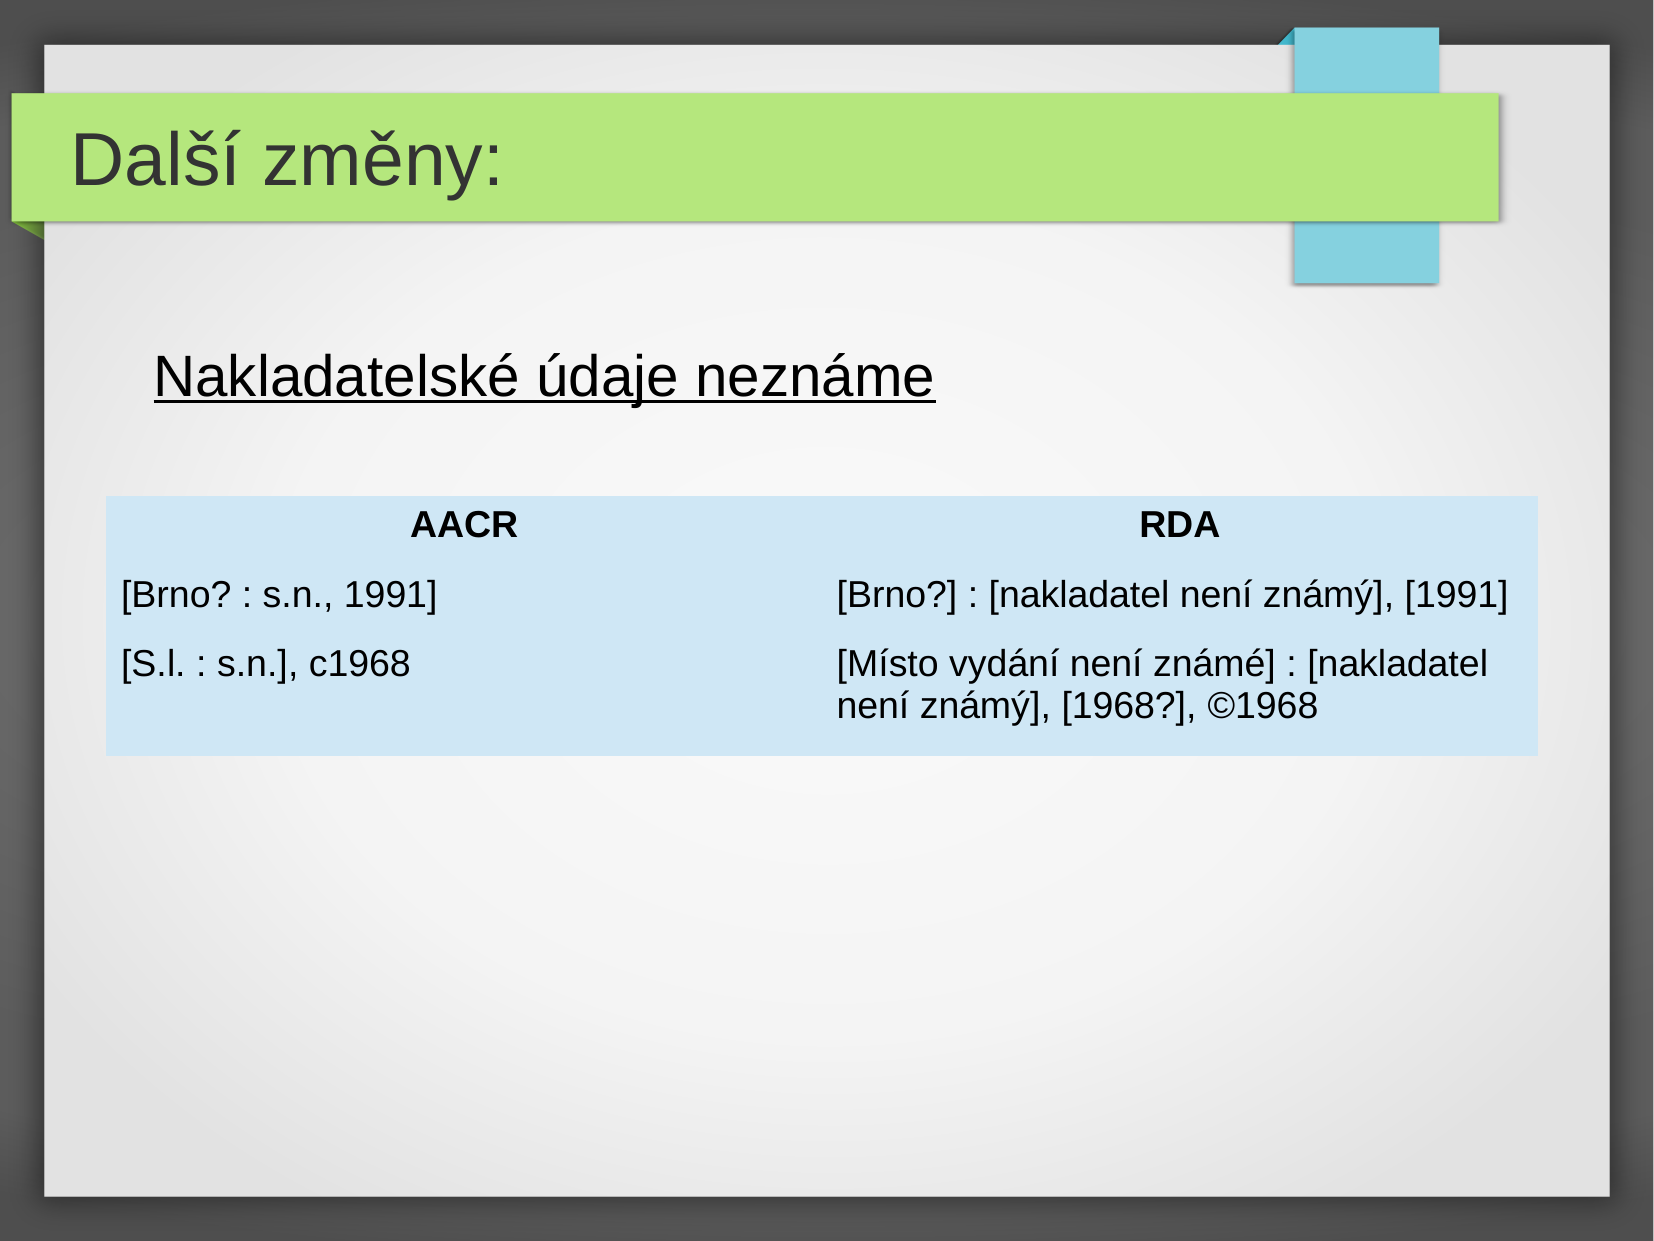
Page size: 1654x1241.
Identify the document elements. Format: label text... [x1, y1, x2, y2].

table_cell [Brno? : s.n., 1991] [106, 566, 822, 635]
picture [0, 0, 1654, 1241]
table_cell [Místo vydání není známé] : [nakladatel není známý], [1968?], ©1968 [822, 635, 1538, 756]
title Další změny: [70, 106, 1229, 213]
table_header AACR [106, 496, 822, 566]
table_header RDA [822, 496, 1538, 566]
table_cell [S.l. : s.n.], c1968 [106, 635, 822, 756]
table_cell [Brno?] : [nakladatel není známý], [1991] [822, 566, 1538, 635]
list Nakladatelské údaje neznáme [82, 343, 1538, 687]
